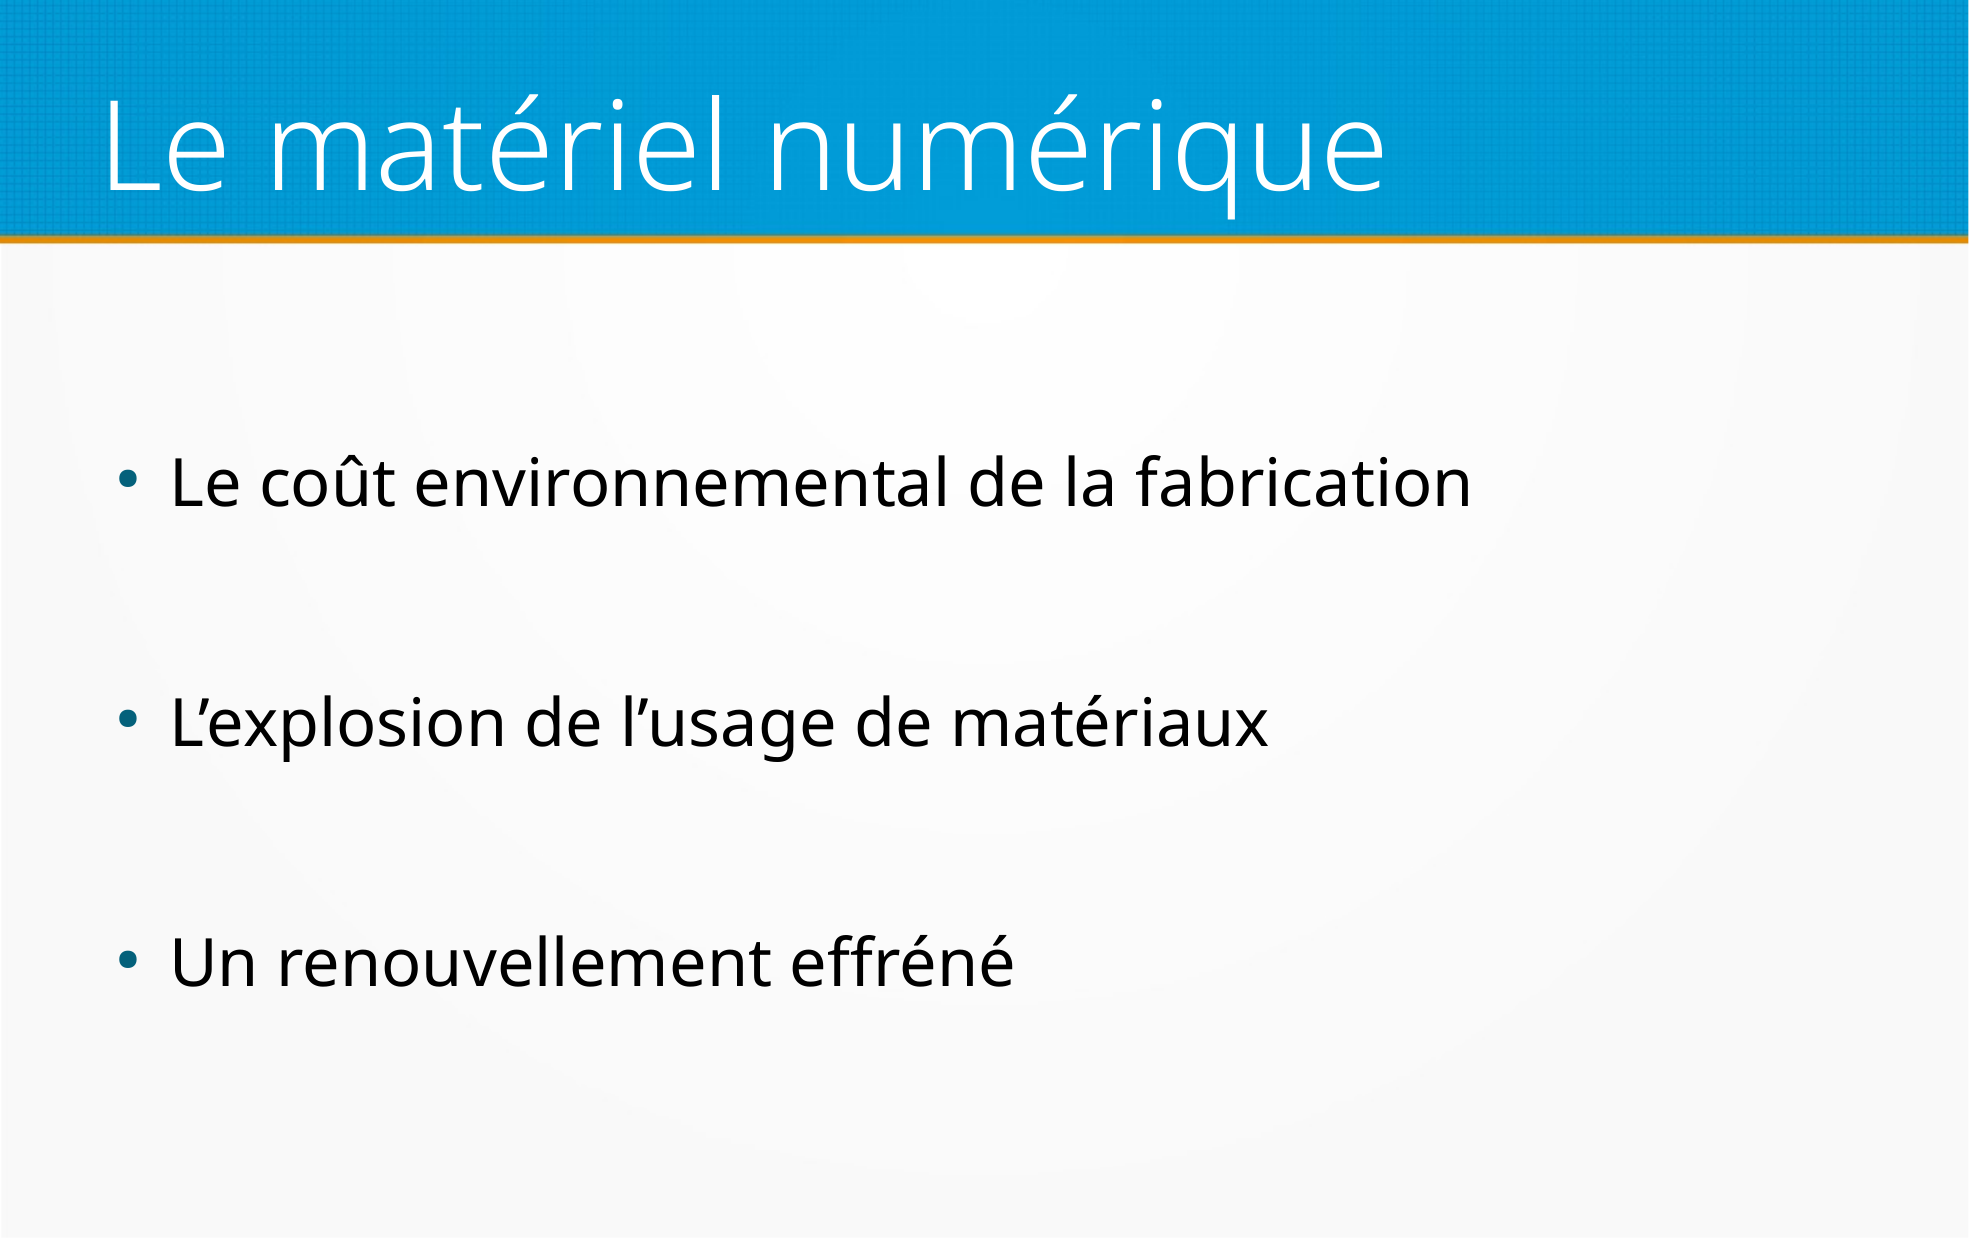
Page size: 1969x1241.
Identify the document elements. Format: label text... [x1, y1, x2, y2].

picture [0, 233, 1969, 1241]
title Le matériel numérique [98, 19, 1870, 227]
list Le coût environnemental de la fabrication L’explosion de l’usage de matériaux Un renouvellement effréné [98, 315, 1861, 1081]
